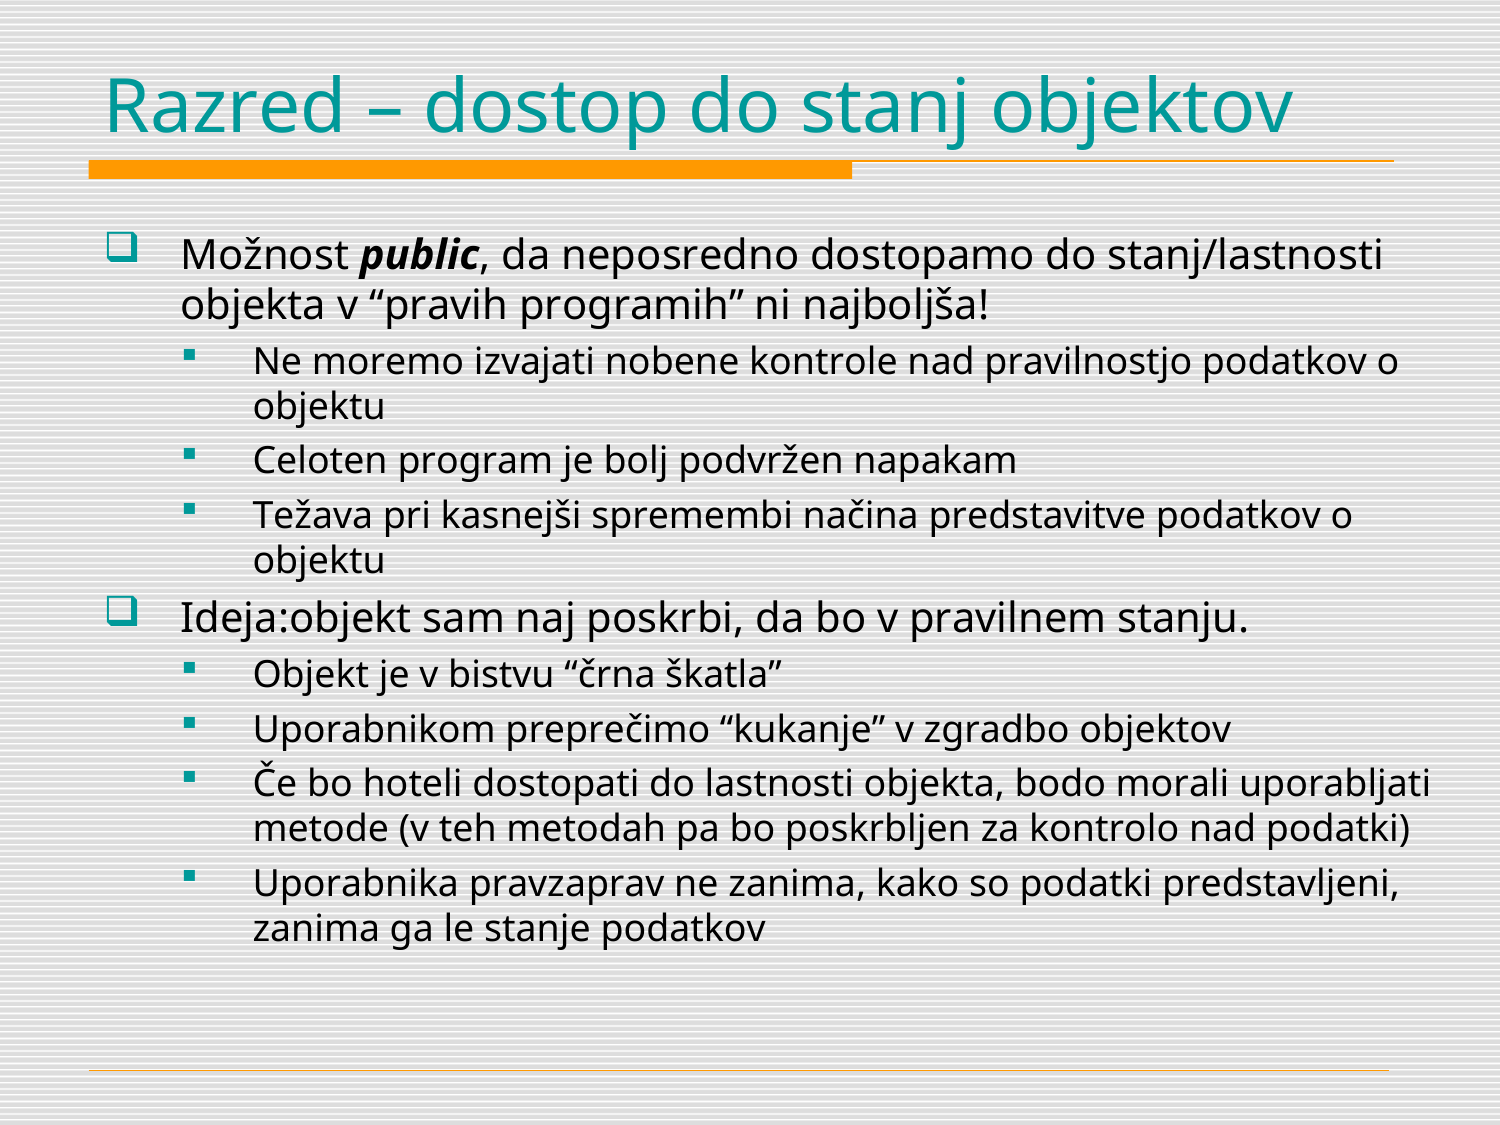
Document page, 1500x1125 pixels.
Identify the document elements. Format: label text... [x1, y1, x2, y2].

list Možnost public, da neposredno dostopamo do stanj/lastnosti objekta v “pravih programih” ni najboljša! Ne moremo izvajati nobene kontrole nad pravilnostjo podatkov o objektu Celoten program je bolj podvržen napakam Težava pri kasnejši spremembi načina predstavitve podatkov o objektu Ideja:objekt sam naj poskrbi, da bo v pravilnem stanju. Objekt je v bistvu “črna škatla” Uporabnikom preprečimo “kukanje” v zgradbo objektov Če bo hoteli dostopati do lastnosti objekta, bodo morali uporabljati metode (v teh metodah pa bo poskrbljen za kontrolo nad podatki) Uporabnika pravzaprav ne zanima, kako so podatki predstavljeni, zanima ga le stanje podatkov [88, 220, 1459, 1059]
picture [0, 0, 1500, 1125]
title Razred – dostop do stanj objektov [88, 42, 1401, 155]
